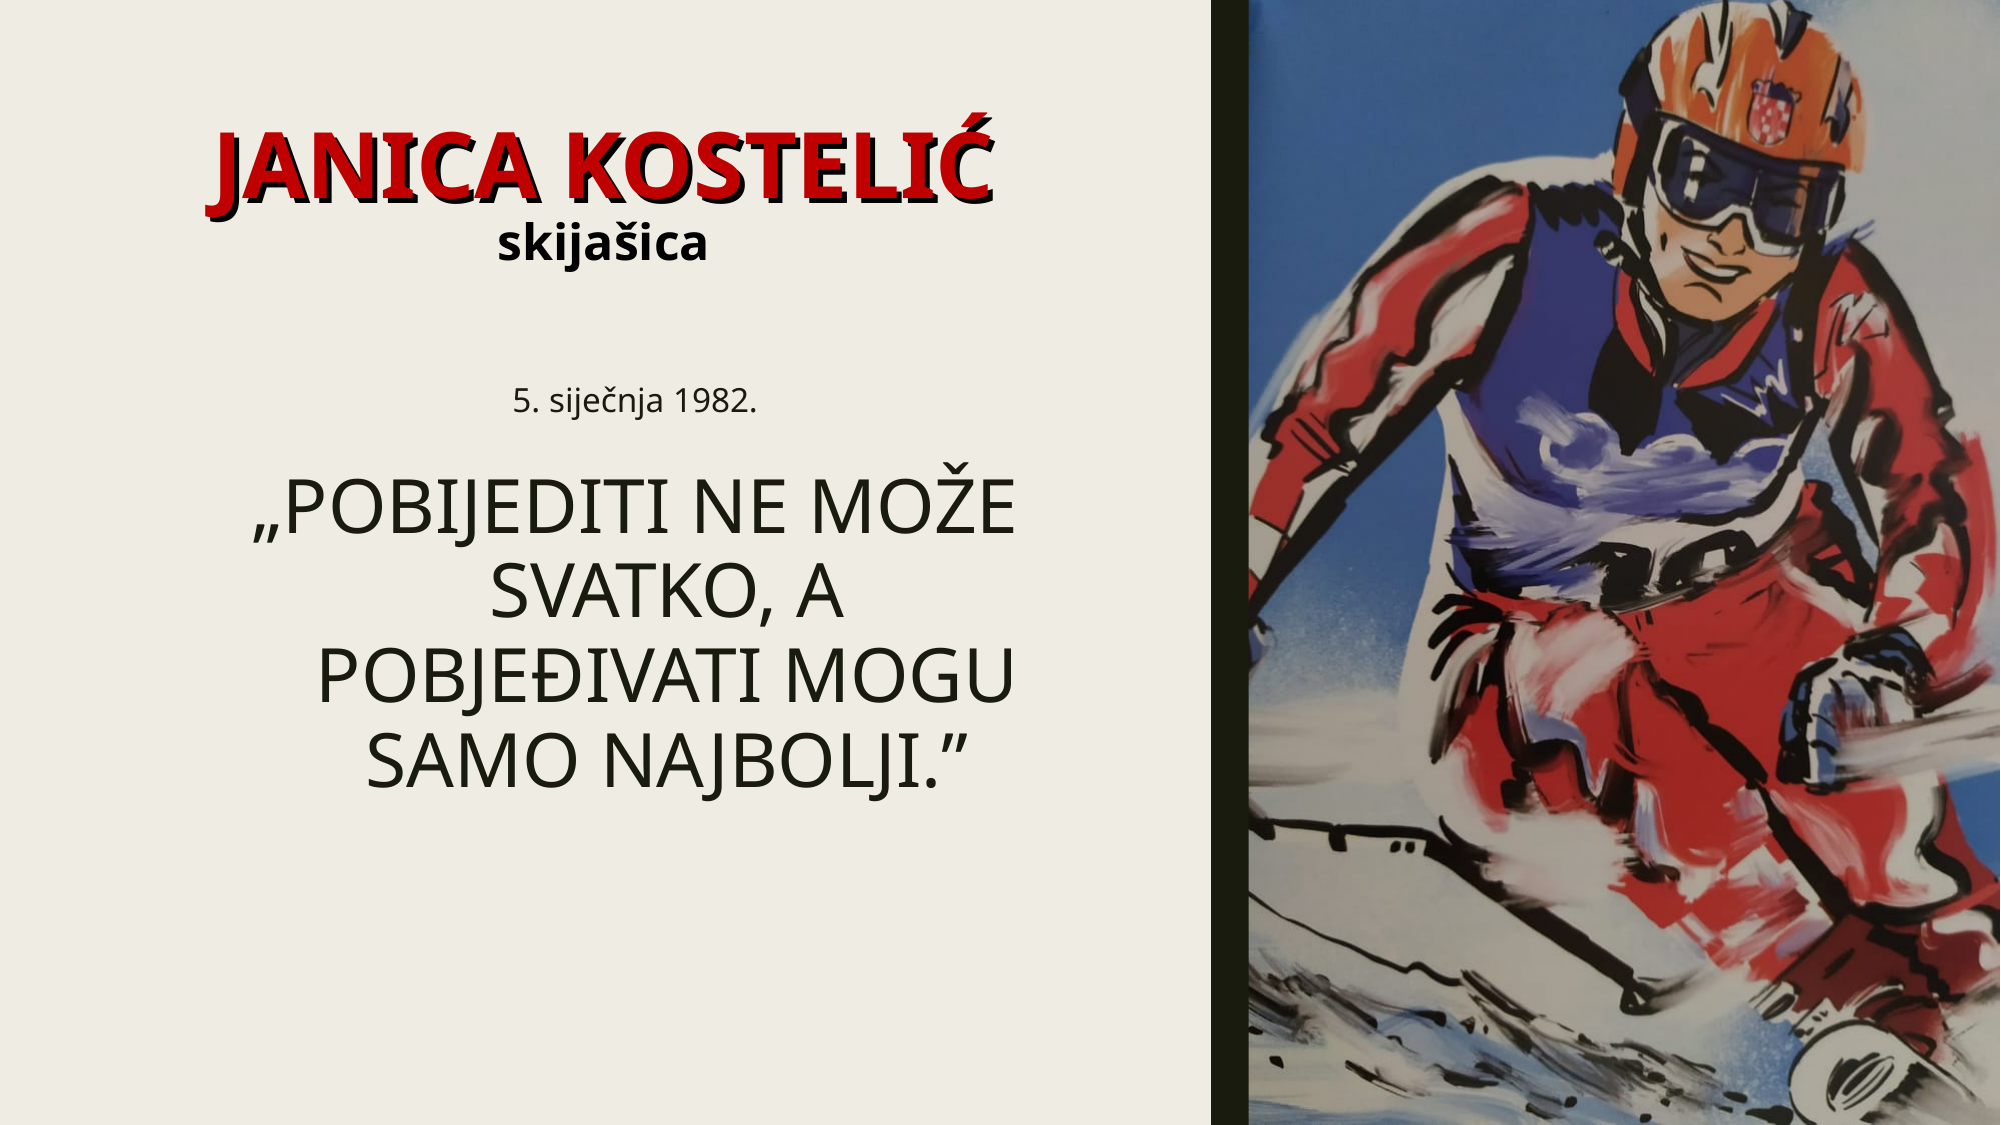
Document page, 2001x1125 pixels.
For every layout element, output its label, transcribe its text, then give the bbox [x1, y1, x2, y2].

picture [1248, 0, 2000, 1125]
title JANICA KOSTELIĆ skijašica [128, 112, 1080, 357]
list 5. siječnja 1982. „POBIJEDITI NE MOŽE SVATKO, A POBJEĐIVATI MOGU SAMO NAJBOLJI.” [128, 375, 1080, 963]
text_box [0, 0, 1248, 1125]
